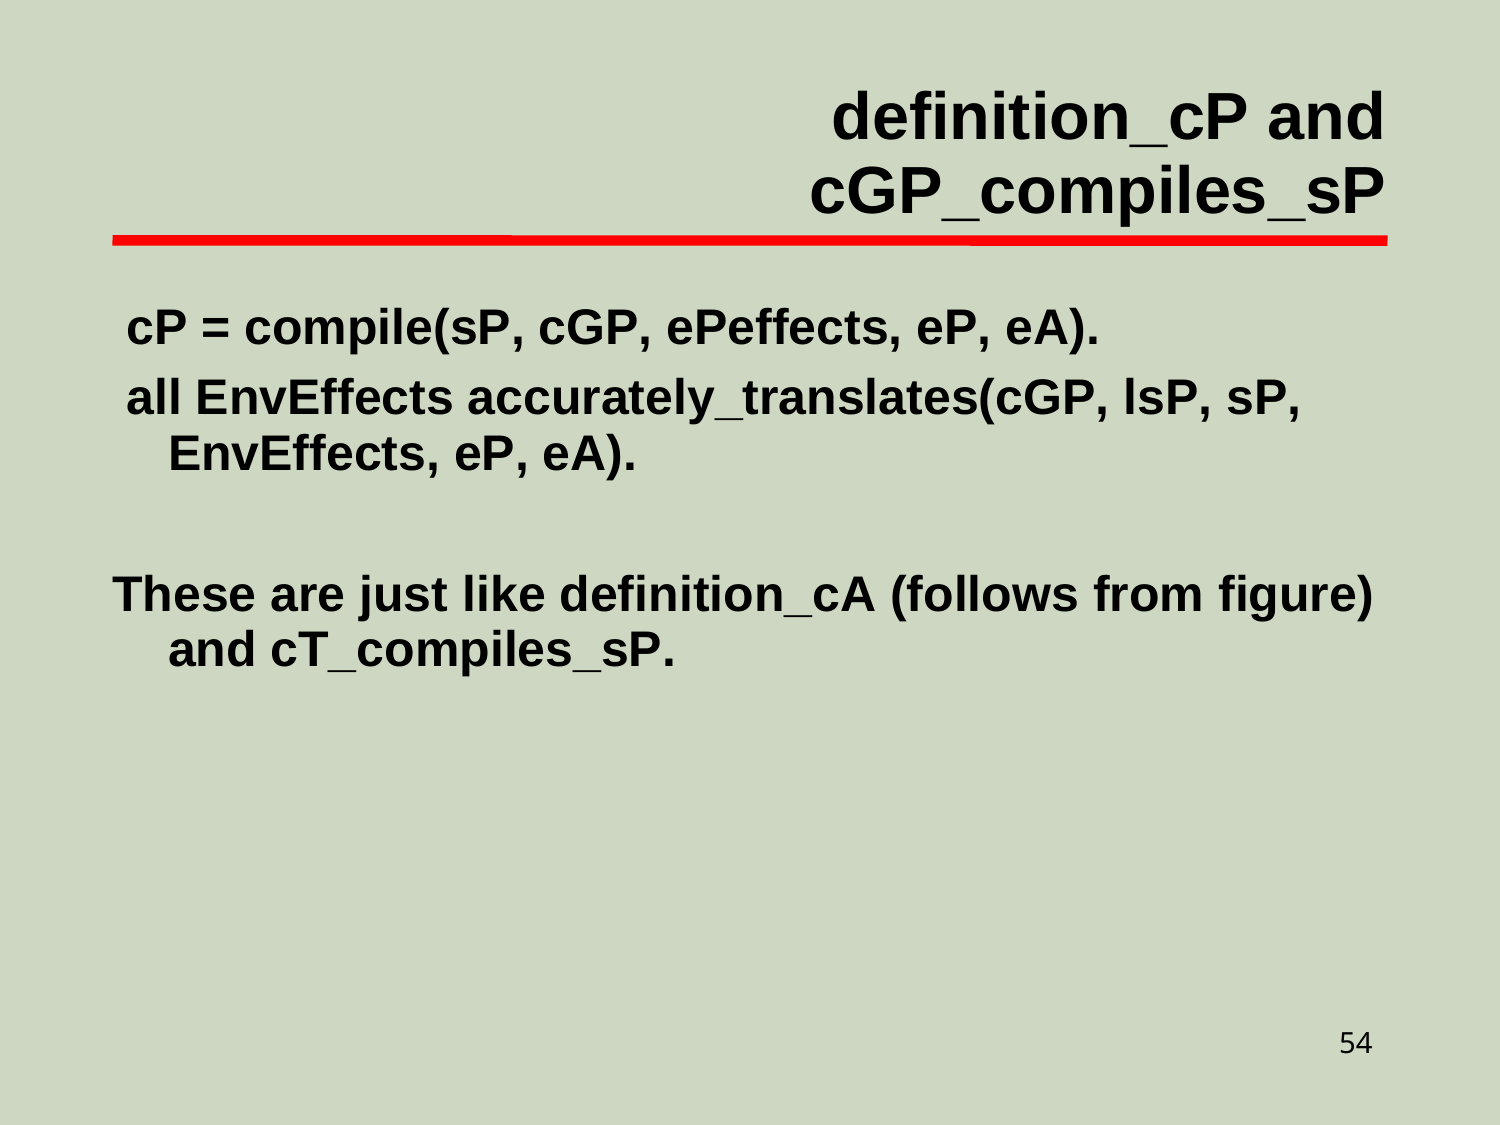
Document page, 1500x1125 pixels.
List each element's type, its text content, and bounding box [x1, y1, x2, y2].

list cP = compile(sP, cGP, ePeffects, eP, eA). all EnvEffects accurately_translates(cGP, lsP, sP, EnvEffects, eP, eA). These are just like definition_cA (follows from figure) and cT_compiles_sP. [112, 299, 1387, 1099]
title definition_cP and cGP_compiles_sP [124, 80, 1387, 229]
